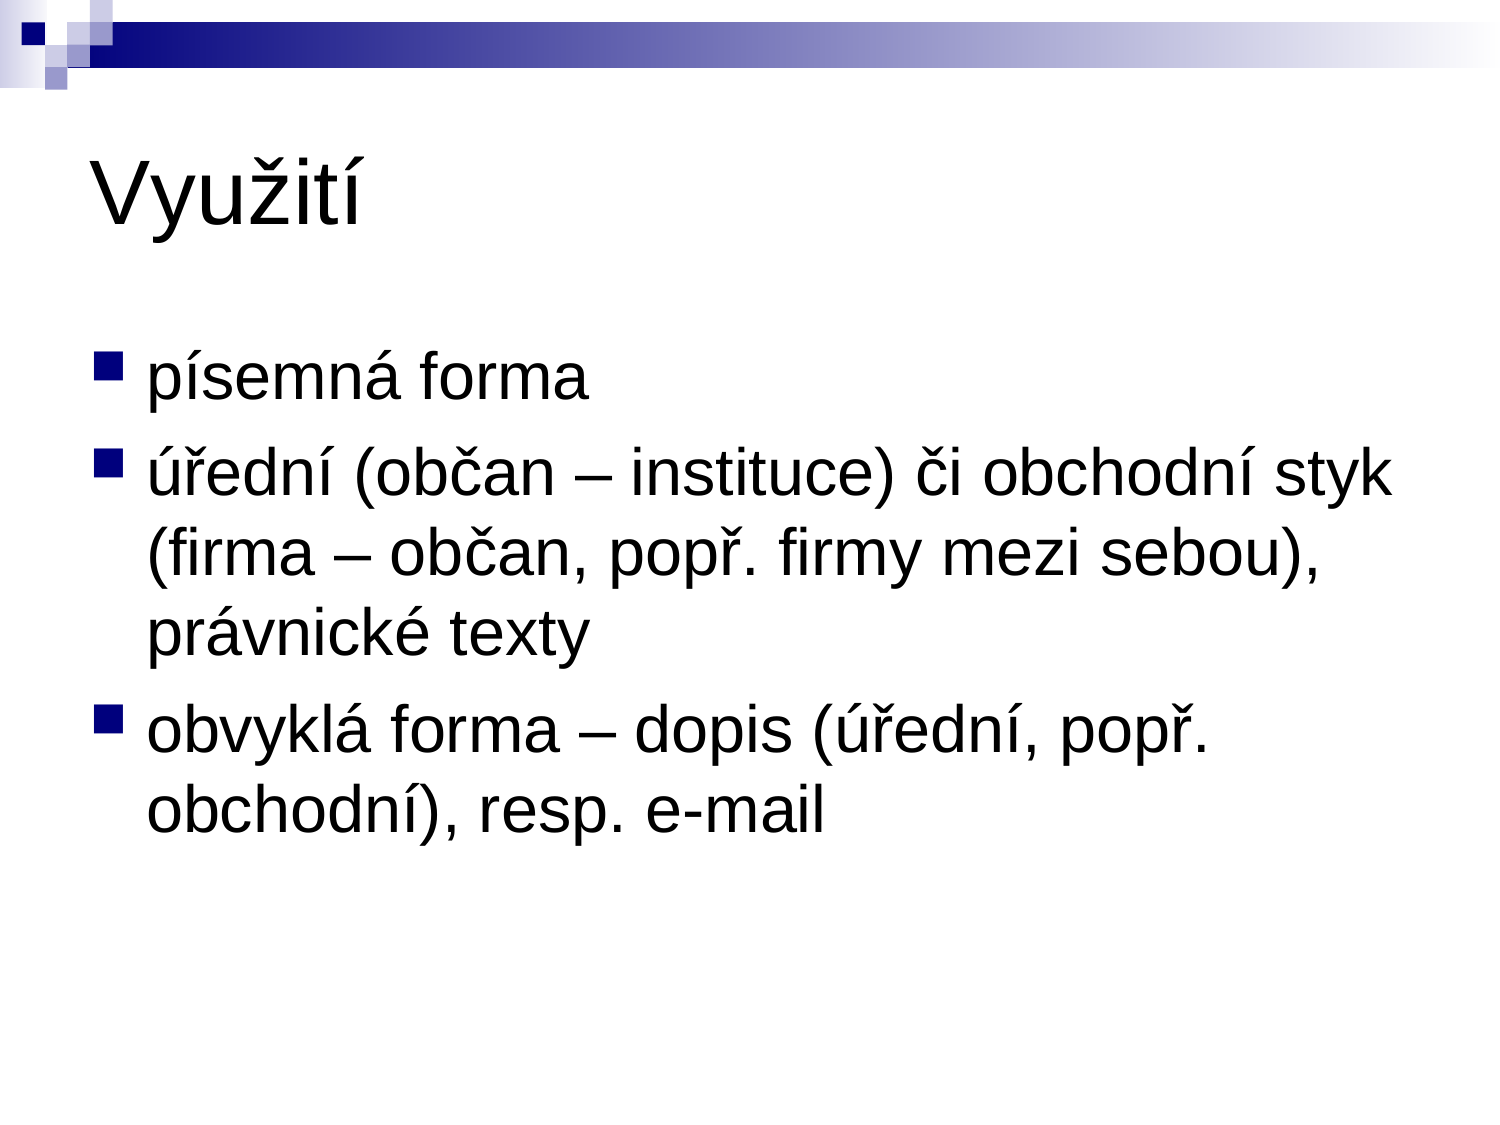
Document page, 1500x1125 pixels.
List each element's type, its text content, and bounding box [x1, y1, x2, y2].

list písemná forma úřední (občan – instituce) či obchodní styk (firma – občan, popř. firmy mezi sebou), právnické texty obvyklá forma – dopis (úřední, popř. obchodní), resp. e-mail [75, 324, 1426, 1047]
title Využití [75, 75, 1426, 301]
